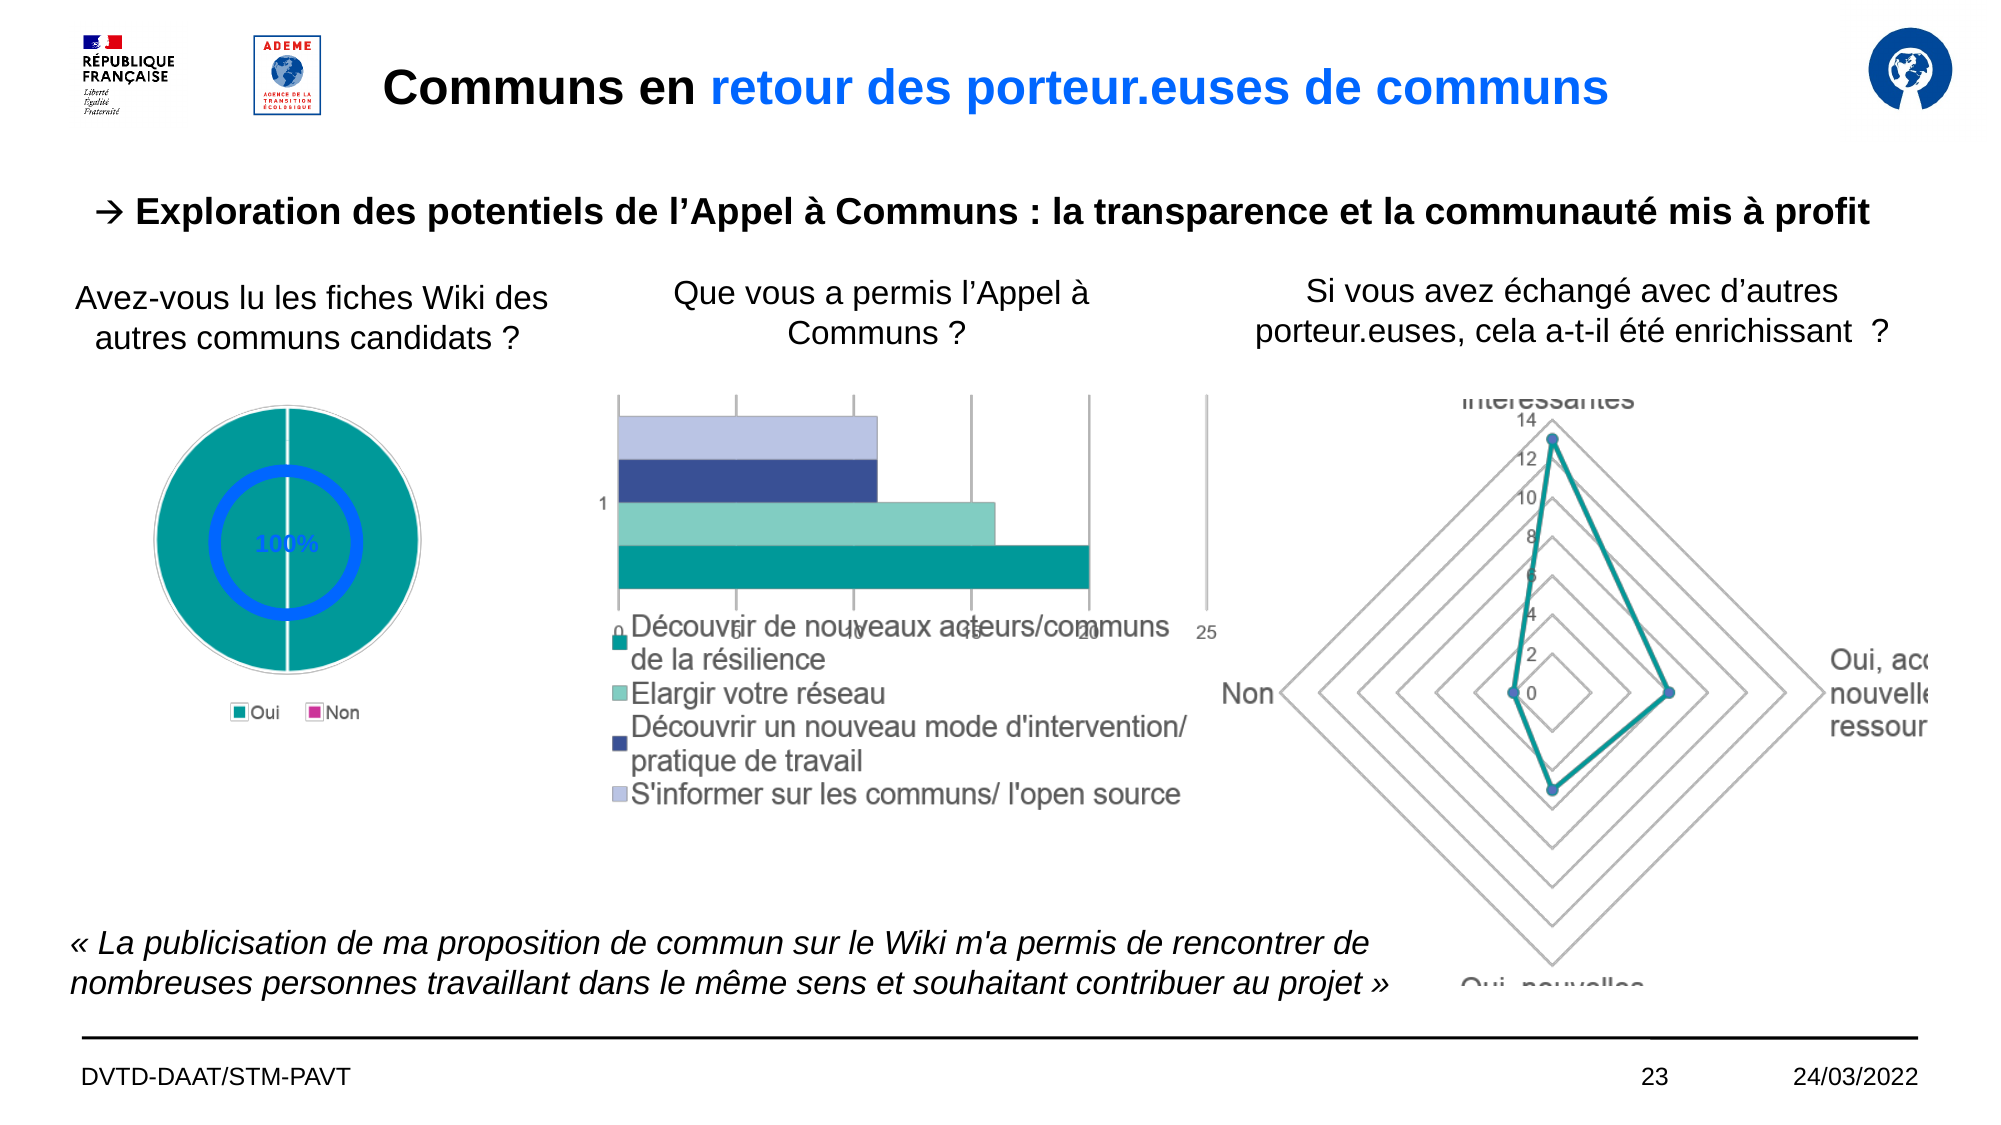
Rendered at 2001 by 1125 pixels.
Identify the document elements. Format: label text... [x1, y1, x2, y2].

text_box Communs en retour des porteur.euses de communs [353, 19, 1834, 123]
text_box 🡪 Exploration des potentiels de l’Appel à Communs : la transparence et la communauté mis à profit [79, 179, 1921, 240]
picture [0, 374, 1928, 986]
text_box Si vous avez échangé avec d’autres porteur.euses, cela a-t-il été enrichissant ? [1219, 262, 1926, 358]
slide_number 24/03/2022 [1746, 1045, 1935, 1105]
picture [69, 21, 188, 128]
text_box 100% [240, 519, 357, 565]
text_box Avez-vous lu les fiches Wiki des autres communs candidats ? [28, 268, 597, 364]
footer DVTD-DAAT/STM-PAVT [65, 1045, 737, 1105]
picture [1840, 0, 1987, 142]
text_box Que vous a permis l’Appel à Communs ? [597, 263, 1166, 359]
text_box « La publicisation de ma proposition de commun sur le Wiki m'a permis de rencontrer de nombreuses personnes travaillant dans le même sens et souhaitant contribuer au projet » [55, 913, 1424, 1009]
picture [244, 26, 330, 124]
slide_number <number> [1566, 1045, 1684, 1105]
